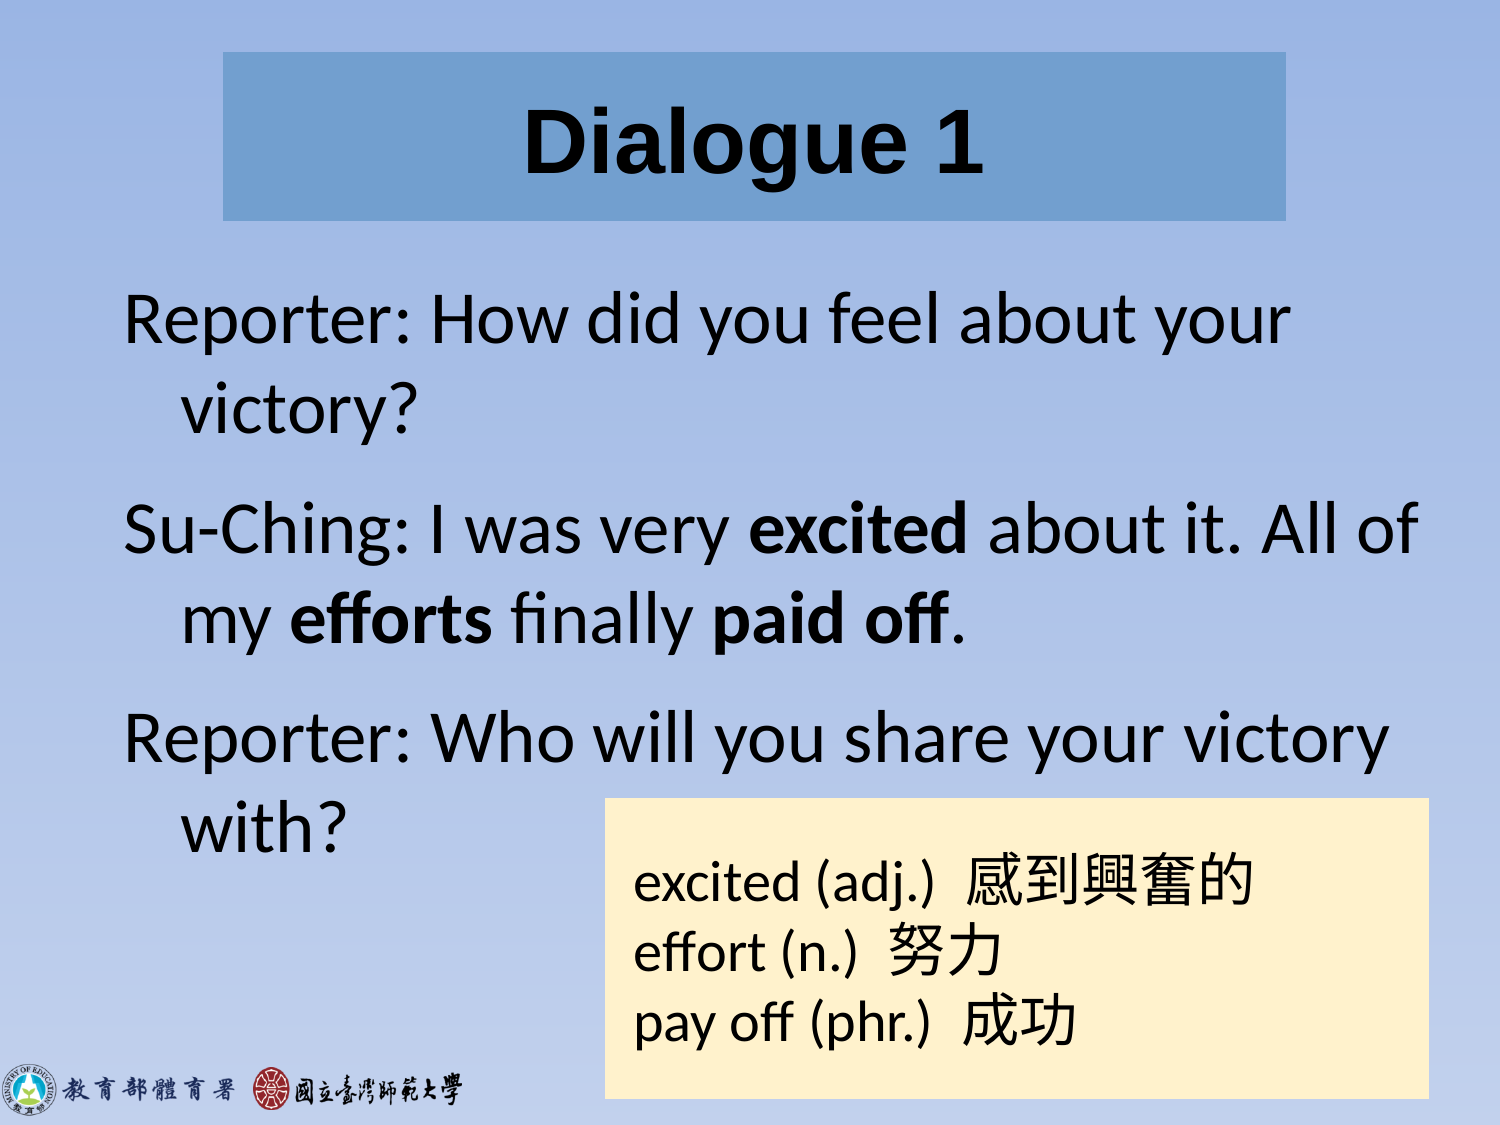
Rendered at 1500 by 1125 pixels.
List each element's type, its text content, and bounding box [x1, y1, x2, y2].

title Dialogue 1 [79, 42, 1430, 231]
text_box excited (adj.) 感到興奮的 effort (n.) 努力 pay off (phr.) 成功 [605, 798, 1429, 1099]
list Reporter: How did you feel about your victory? Su-Ching: I was very excited about it. All of my efforts finally paid off. Reporter: Who will you share your victory with? [52, 261, 1480, 1050]
